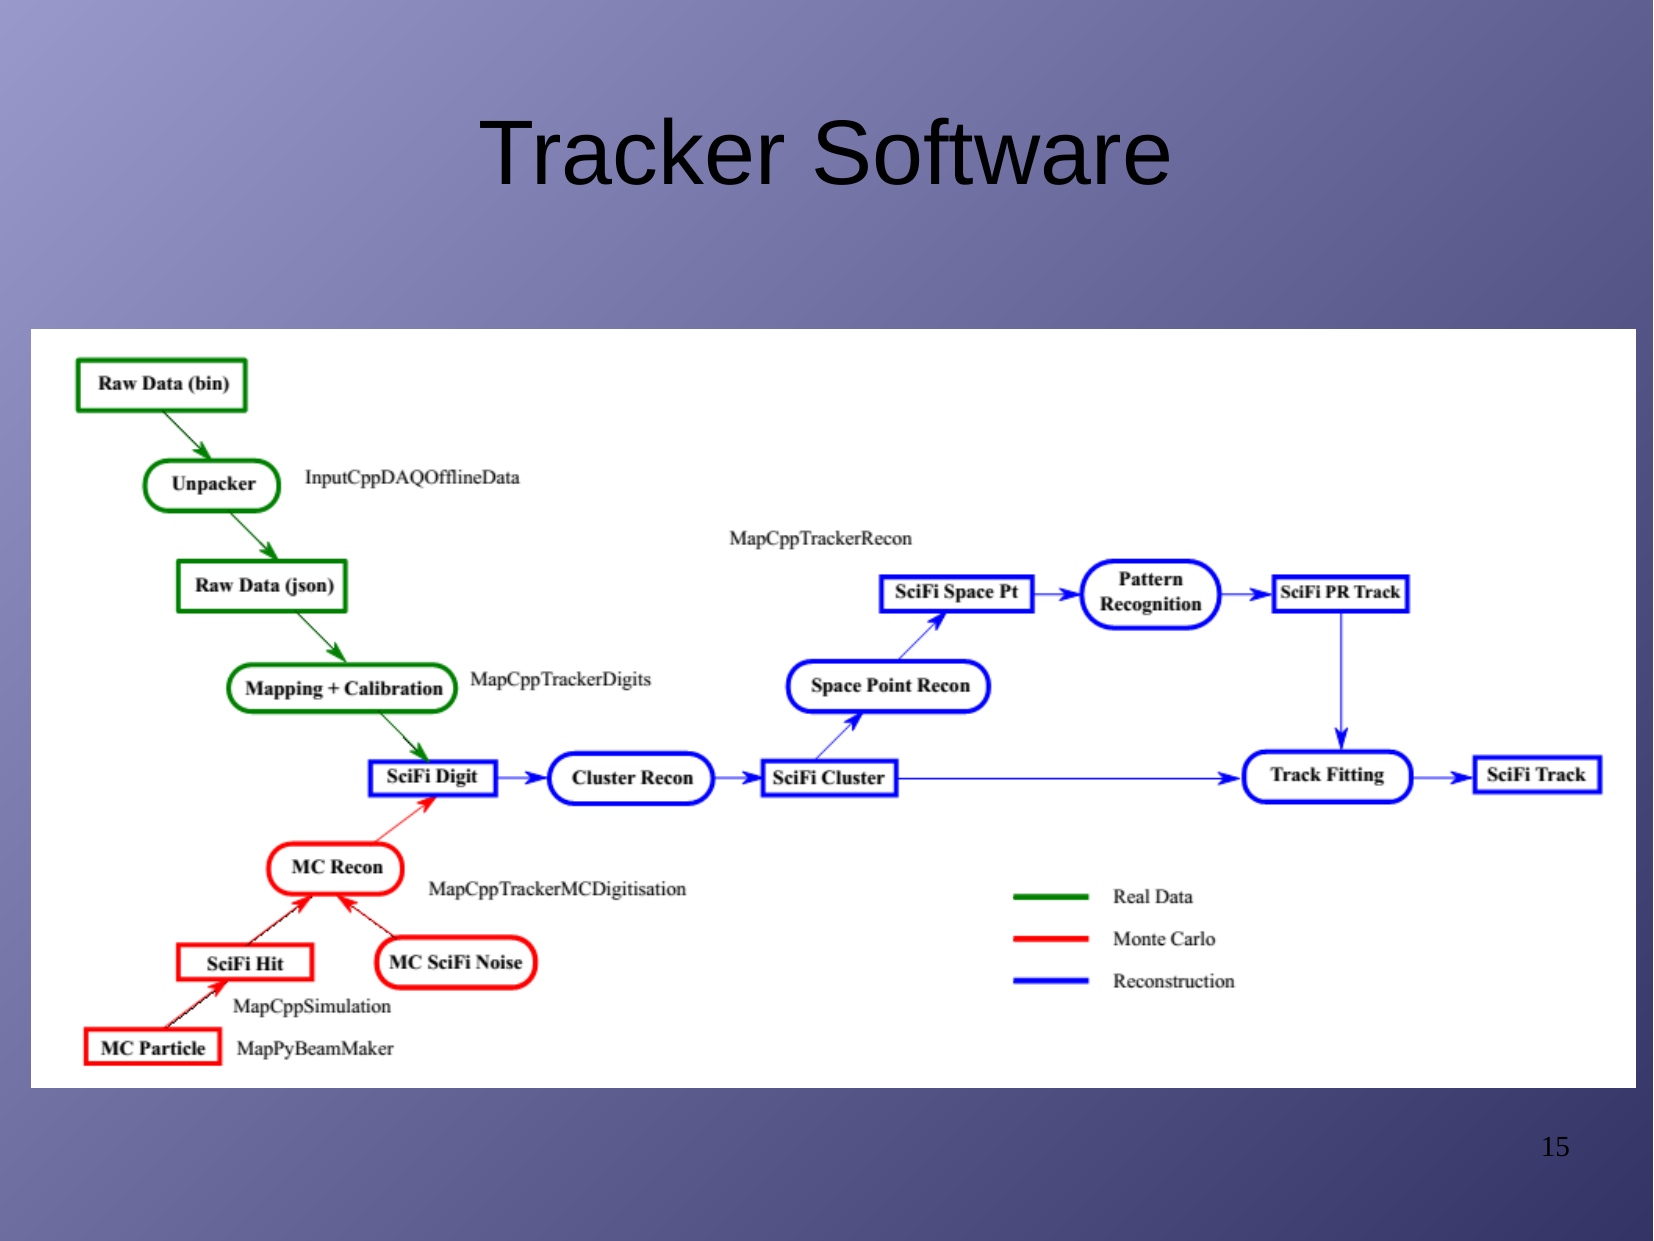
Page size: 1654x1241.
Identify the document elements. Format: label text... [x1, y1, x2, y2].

picture [31, 329, 1636, 1088]
title Tracker Software [82, 49, 1571, 257]
